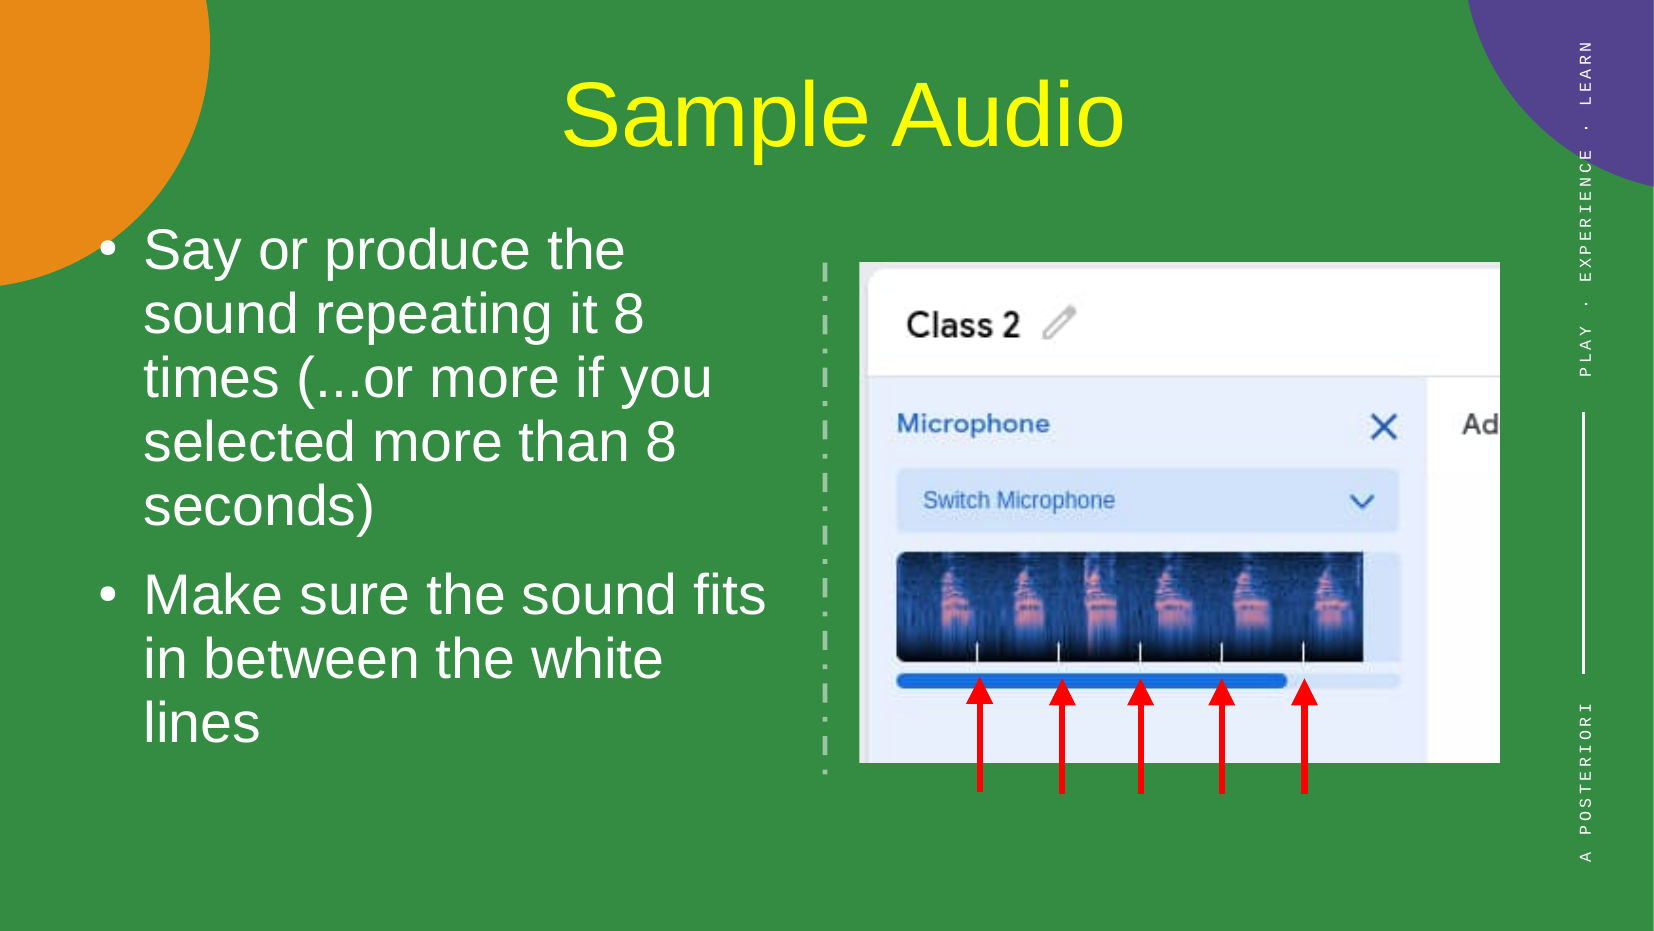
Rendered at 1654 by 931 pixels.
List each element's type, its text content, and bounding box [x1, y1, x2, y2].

picture [859, 262, 1501, 763]
list Say or produce the sound repeating it 8 times (...or more if you selected more than 8 seconds) Make sure the sound fits in between the white lines [82, 217, 788, 758]
title Sample Audio [187, 37, 1501, 193]
